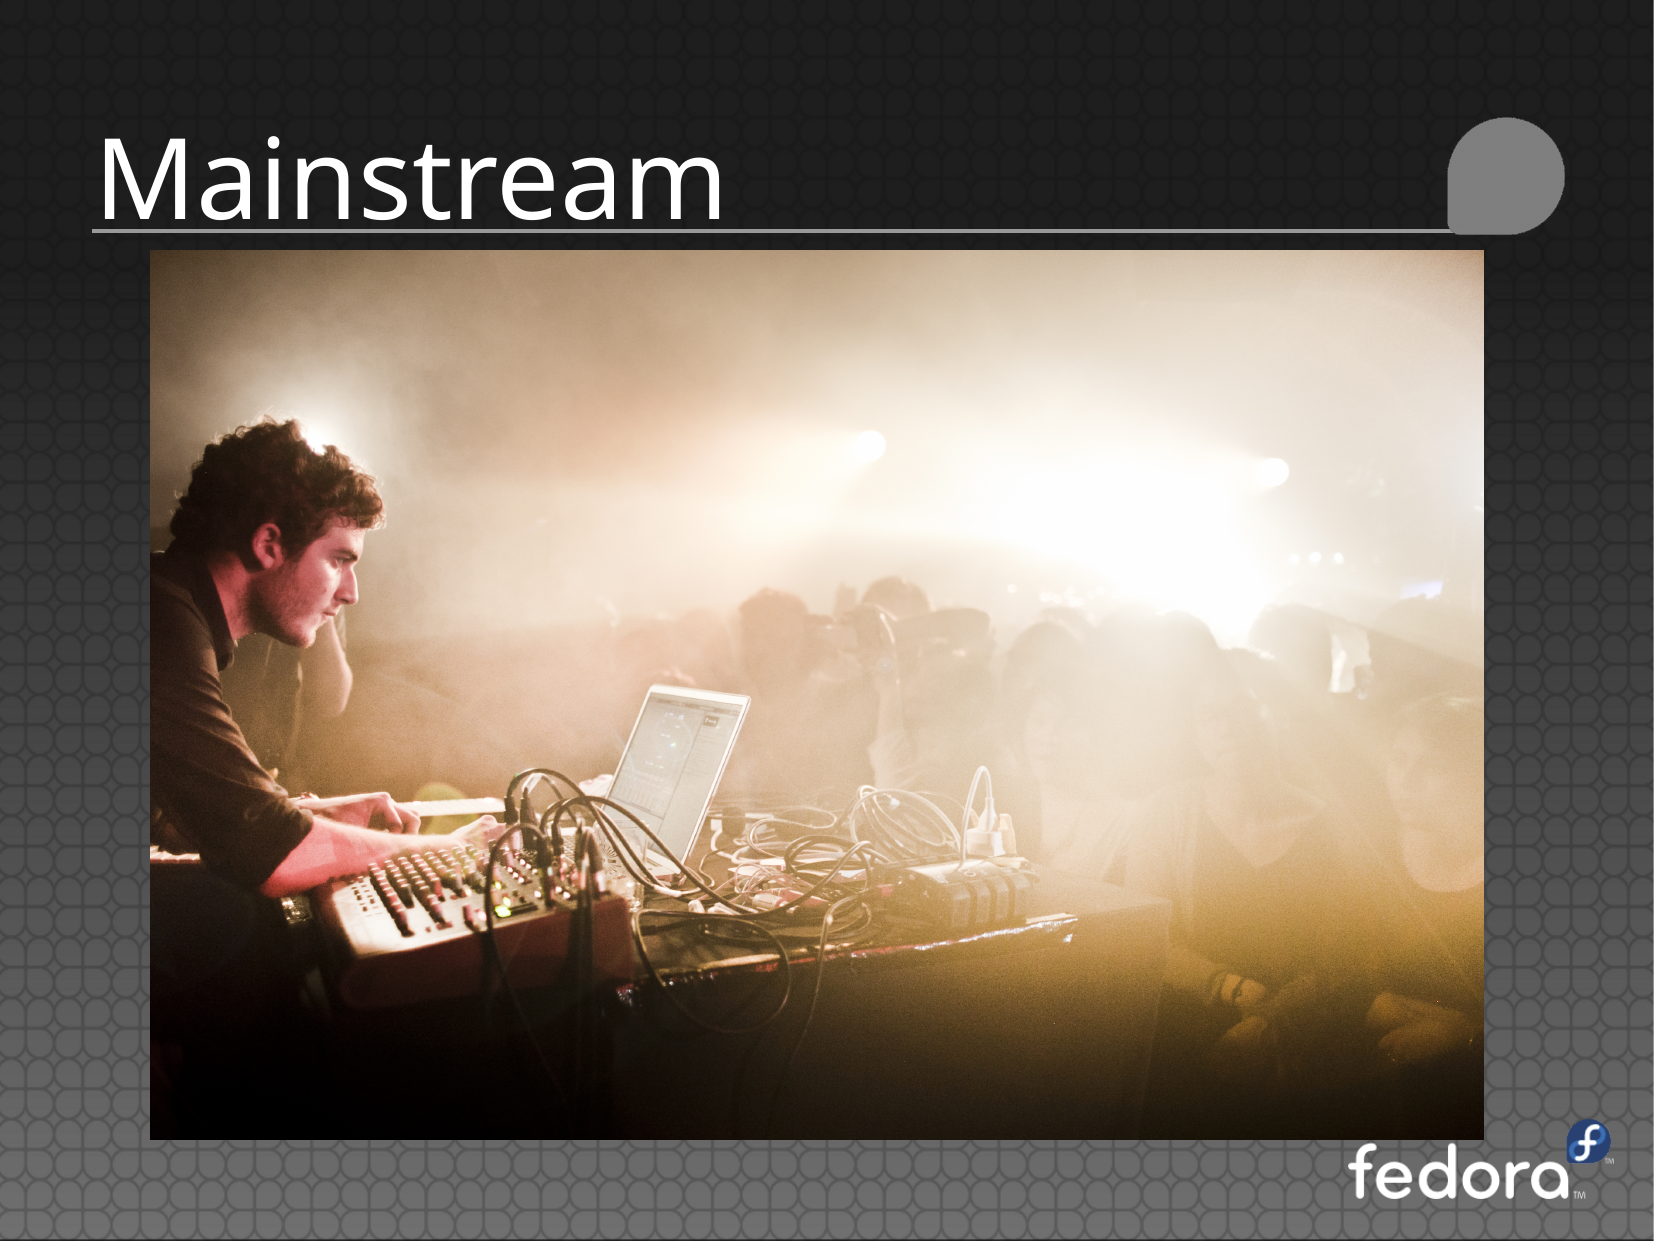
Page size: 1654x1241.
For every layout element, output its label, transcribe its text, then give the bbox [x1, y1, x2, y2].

title Mainstream [94, 100, 1426, 251]
picture [0, 0, 1654, 1241]
